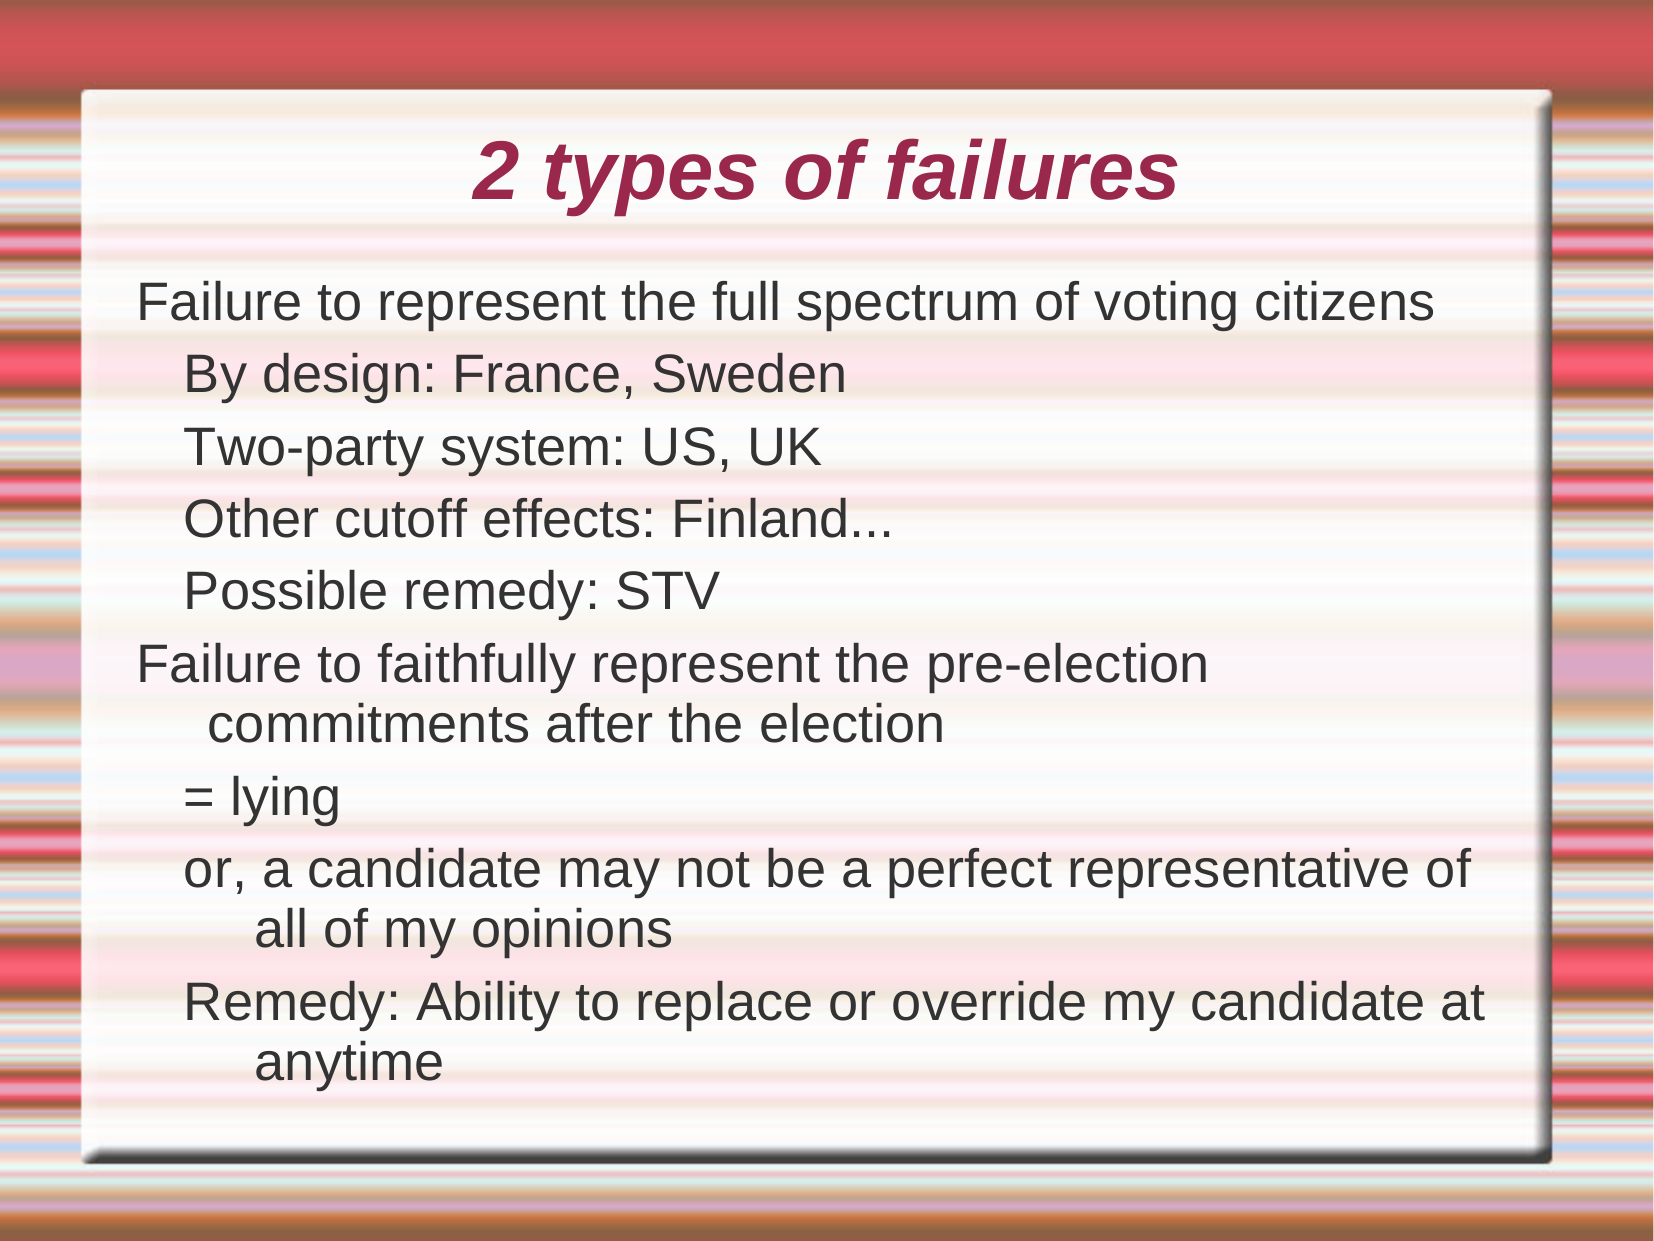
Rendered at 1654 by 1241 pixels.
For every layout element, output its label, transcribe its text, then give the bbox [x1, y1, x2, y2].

title 2 types of failures [121, 67, 1534, 275]
picture [0, 0, 1654, 1241]
list Failure to represent the full spectrum of voting citizens By design: France, Sweden Two-party system: US, UK Other cutoff effects: Finland... Possible remedy: STV Failure to faithfully represent the pre-election commitments after the election = lying or, a candidate may not be a perfect representative of all of my opinions Remedy: Ability to replace or override my candidate at anytime [124, 271, 1506, 1153]
